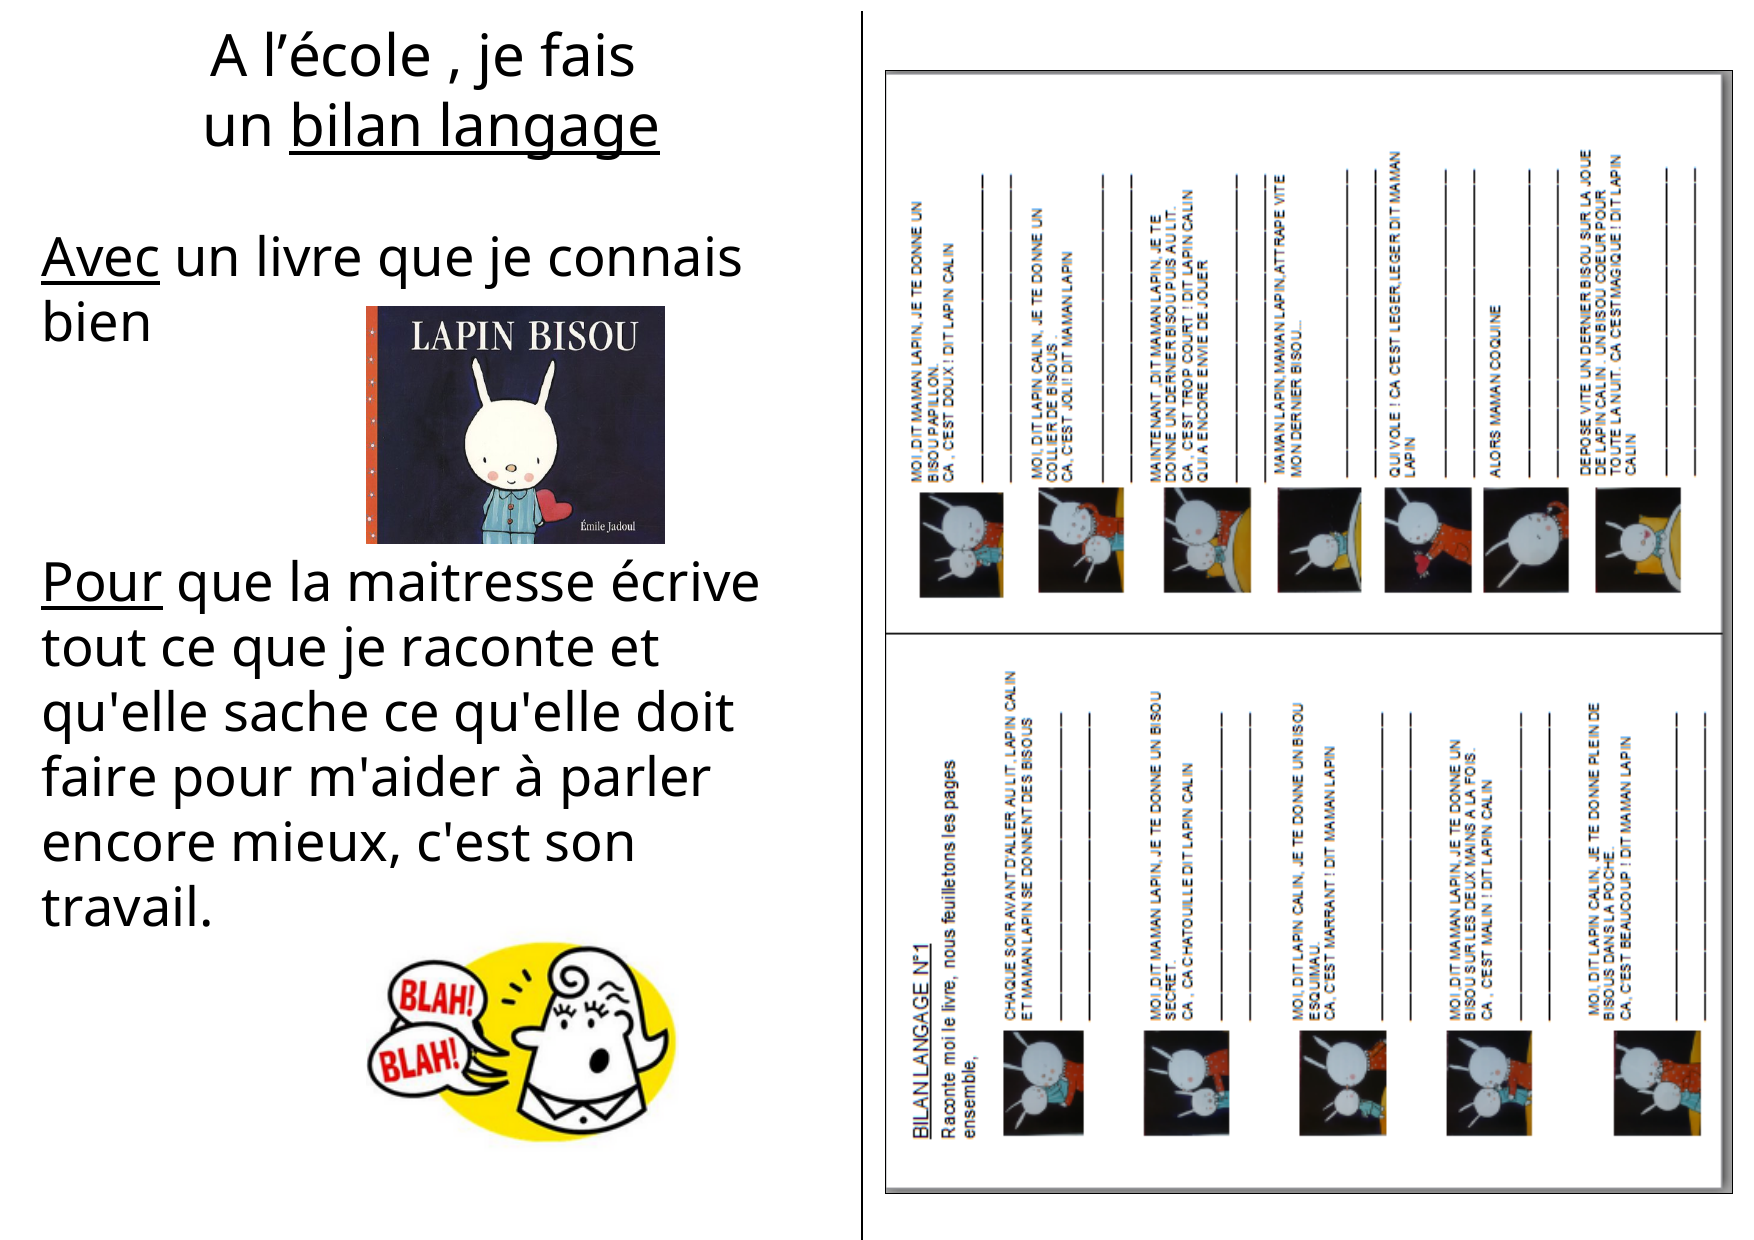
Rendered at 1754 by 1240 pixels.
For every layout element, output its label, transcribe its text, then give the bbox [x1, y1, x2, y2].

picture [366, 306, 665, 544]
text_box A l’école , je fais un bilan langage Avec un livre que je connais bien Pour que la maitresse écrive tout ce que je raconte et qu'elle sache ce qu'elle doit faire pour m'aider à parler encore mieux, c'est son travail. [35, 11, 827, 1182]
picture [366, 885, 679, 1199]
picture [885, 70, 1733, 1193]
